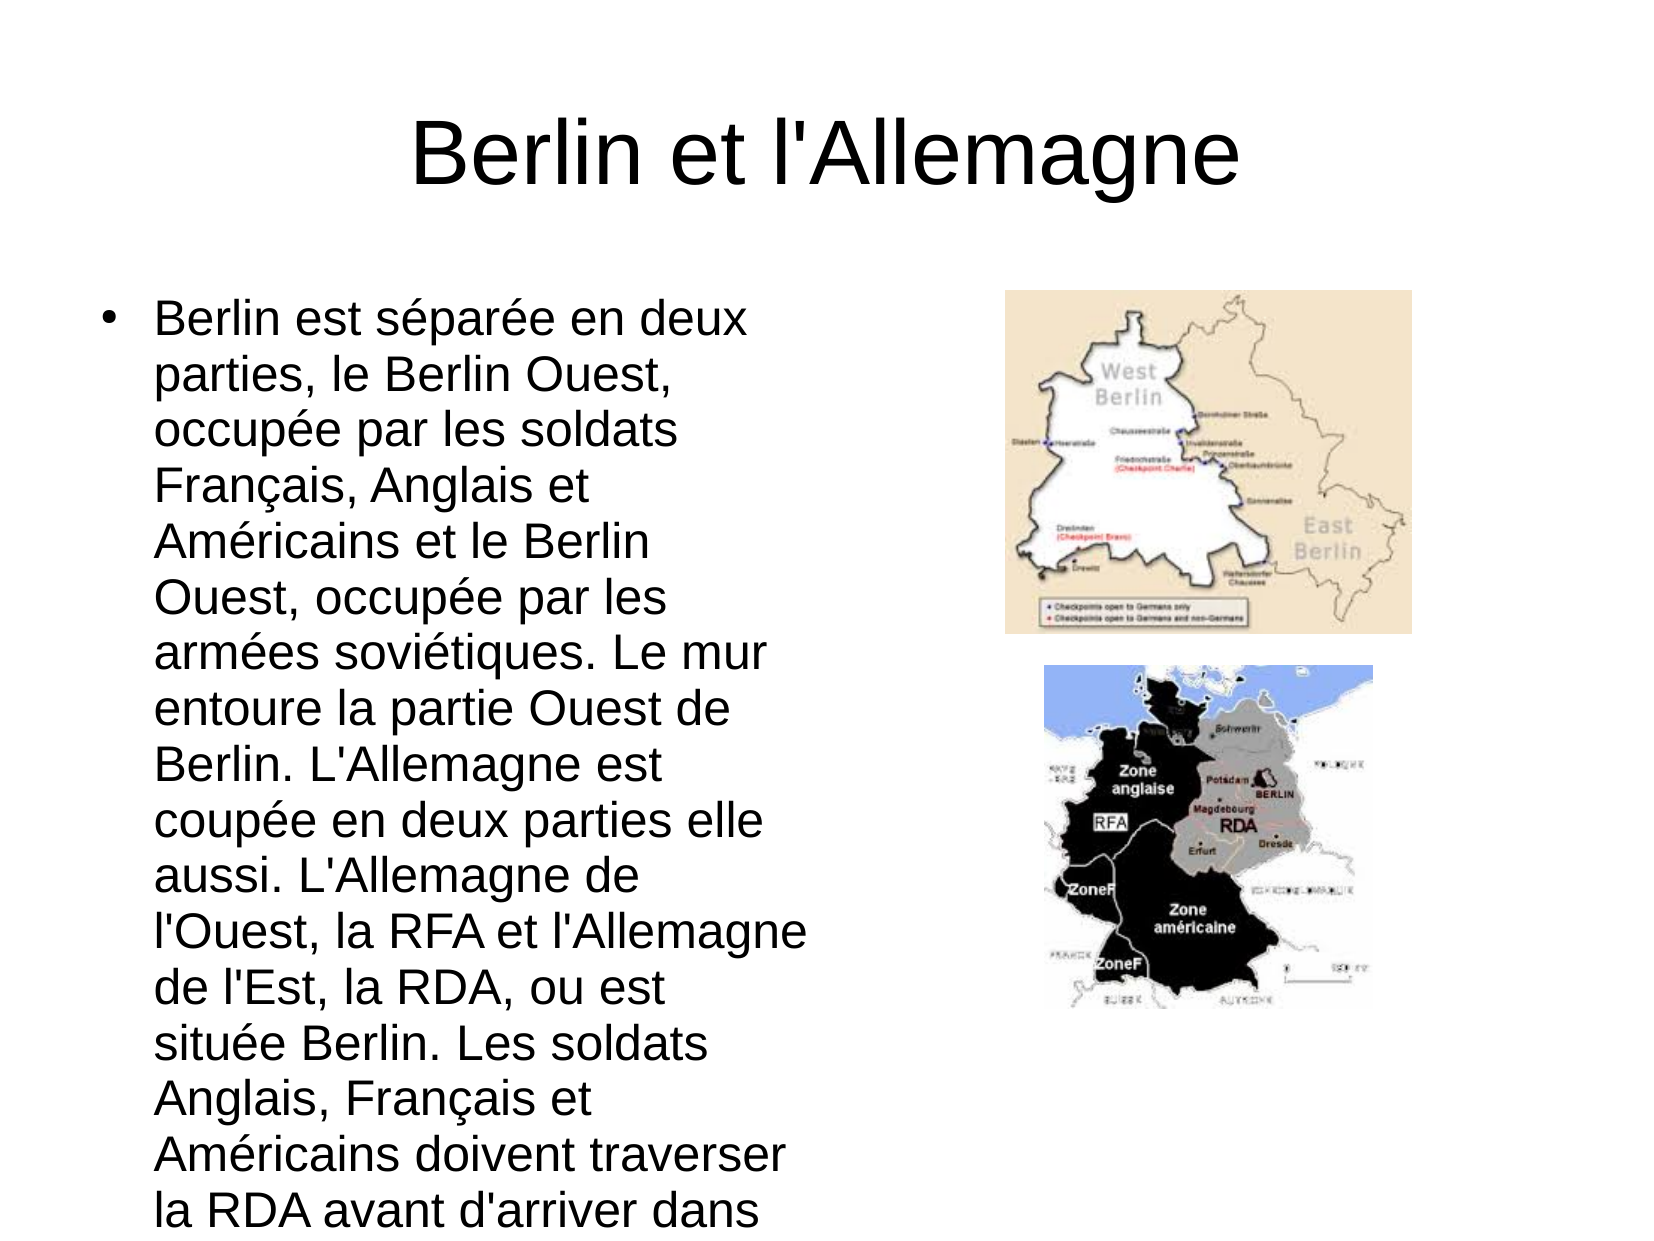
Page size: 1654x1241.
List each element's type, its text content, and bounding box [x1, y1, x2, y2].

picture [1005, 290, 1412, 634]
title Berlin et l'Allemagne [82, 49, 1571, 257]
picture [1044, 665, 1373, 1009]
list Berlin est séparée en deux parties, le Berlin Ouest, occupée par les soldats Français, Anglais et Américains et le Berlin Ouest, occupée par les armées soviétiques. Le mur entoure la partie Ouest de Berlin. L'Allemagne est coupée en deux parties elle aussi. L'Allemagne de l'Ouest, la RFA et l'Allemagne de l'Est, la RDA, ou est située Berlin. Les soldats Anglais, Français et Américains doivent traverser la RDA avant d'arriver dans la partie Ouest de Berlin. Source : ac-grenoble.fr et fr.vikidia.org [82, 290, 809, 1010]
